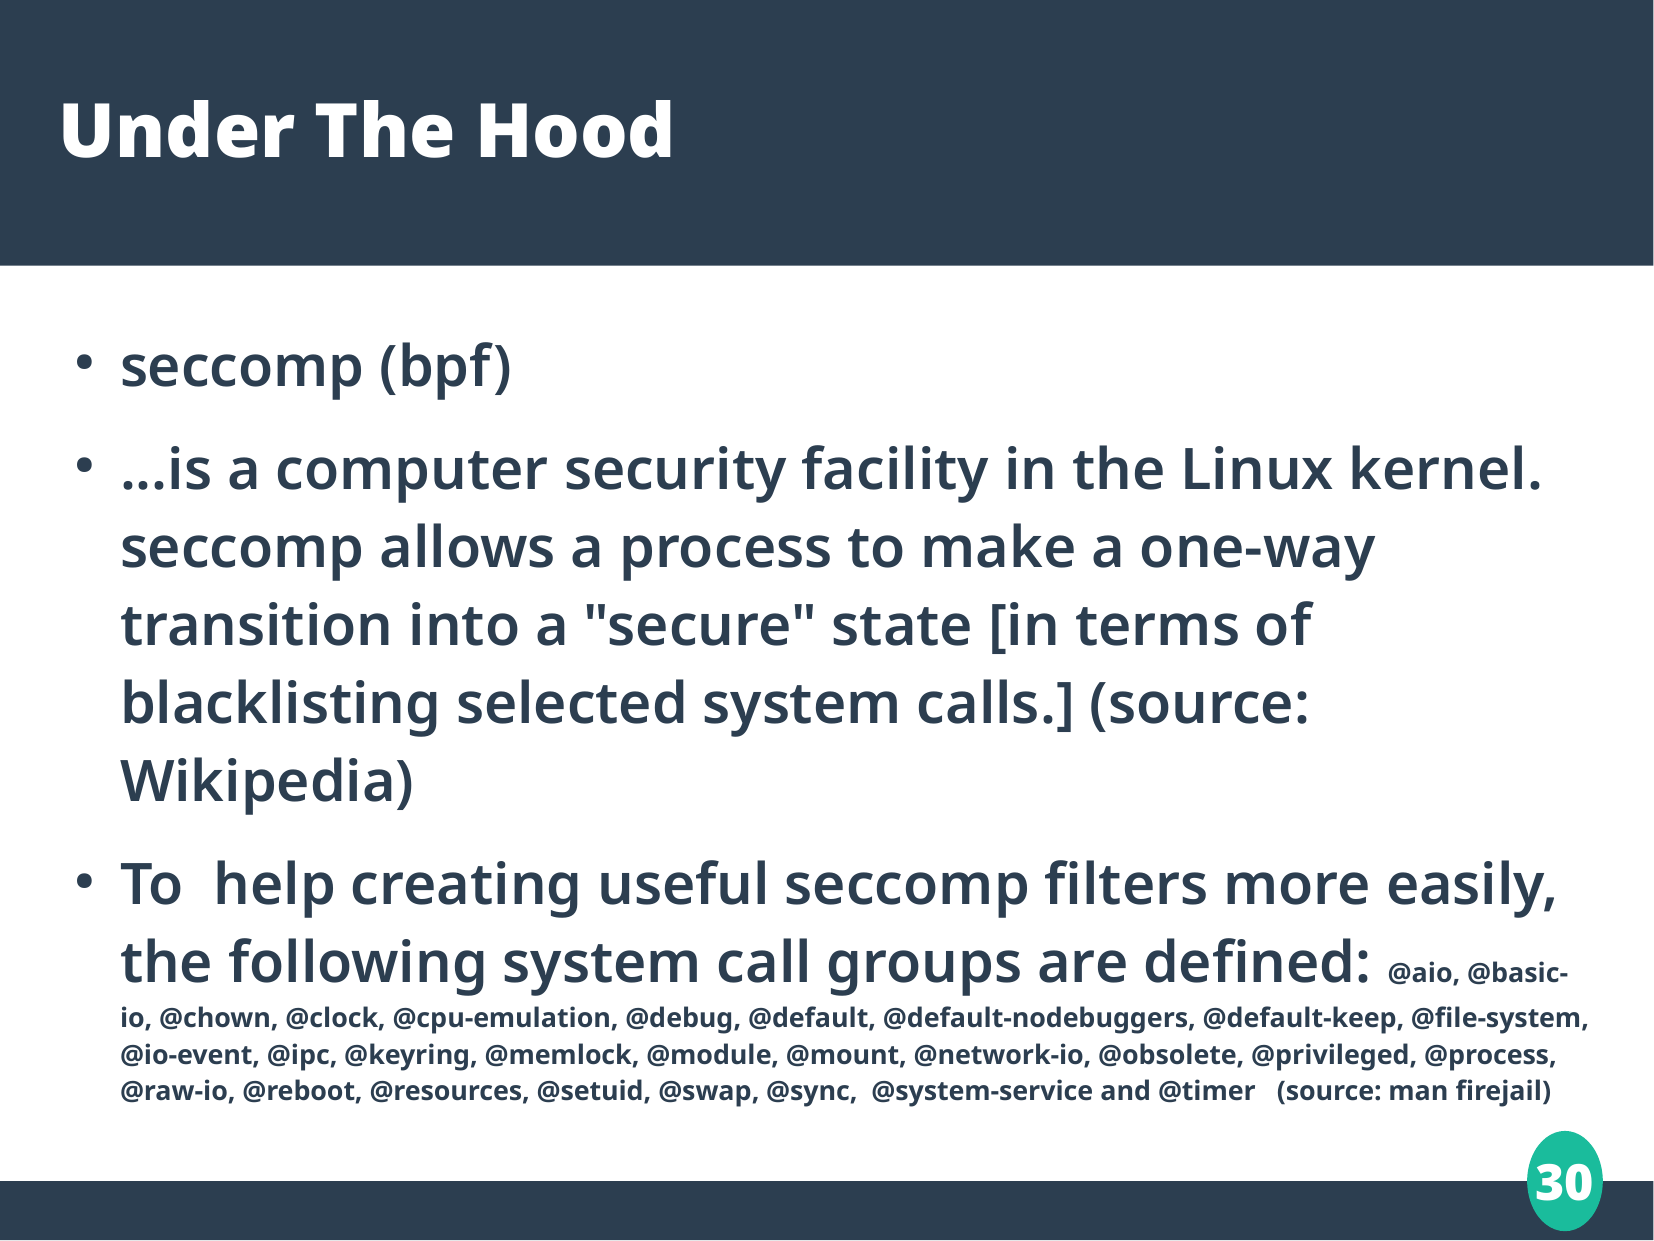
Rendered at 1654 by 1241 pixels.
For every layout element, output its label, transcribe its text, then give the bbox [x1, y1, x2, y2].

title Under The Hood [59, 49, 1595, 207]
list seccomp (bpf) ...is a computer security facility in the Linux kernel. seccomp allows a process to make a one-way transition into a "secure" state [in terms of blacklisting selected system calls.] (source: Wikipedia) To help creating useful seccomp filters more easily, the following system call groups are defined: @aio, @basic-io, @chown, @clock, @cpu-emulation, @debug, @default, @default-nodebuggers, @default-keep, @file-system, @io-event, @ipc, @keyring, @memlock, @module, @mount, @network-io, @obsolete, @privileged, @process, @raw-io, @reboot, @resources, @setuid, @swap, @sync, @system-service and @timer (source: man firejail) [59, 324, 1595, 1152]
